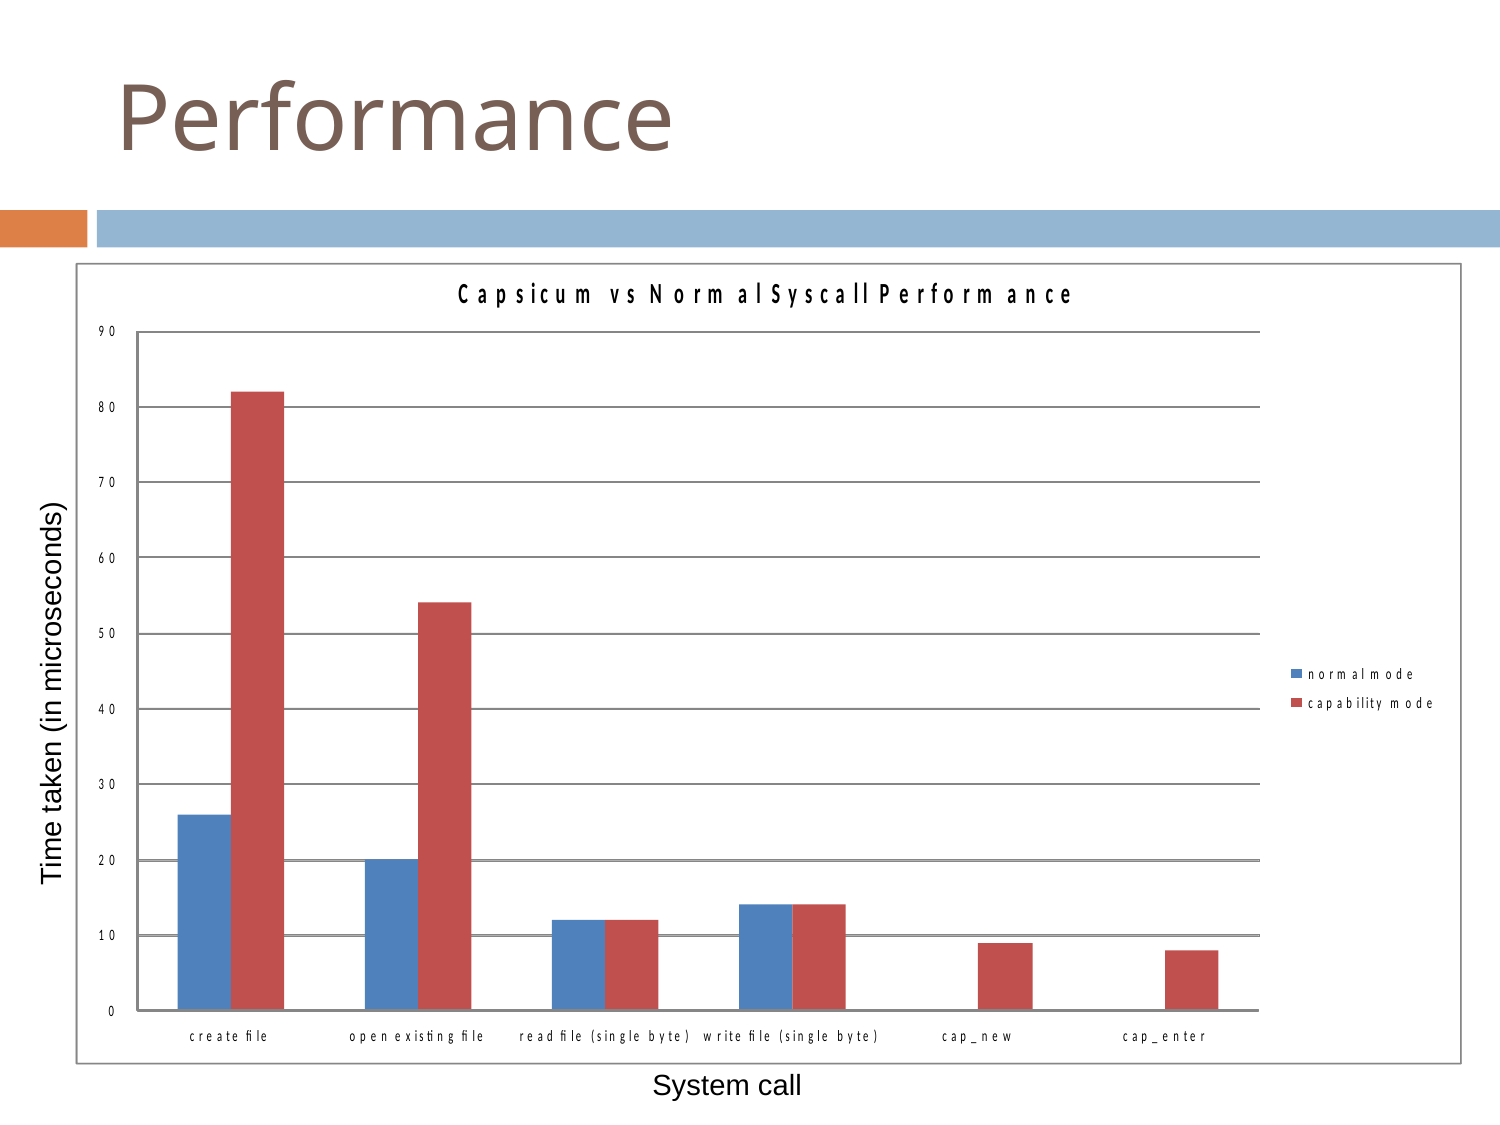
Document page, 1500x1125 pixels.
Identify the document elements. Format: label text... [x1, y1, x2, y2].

picture [75, 262, 1463, 1065]
text_box Time taken (in microseconds) [27, 450, 77, 901]
text_box System call [637, 1061, 826, 1111]
title Performance [100, 37, 1438, 200]
